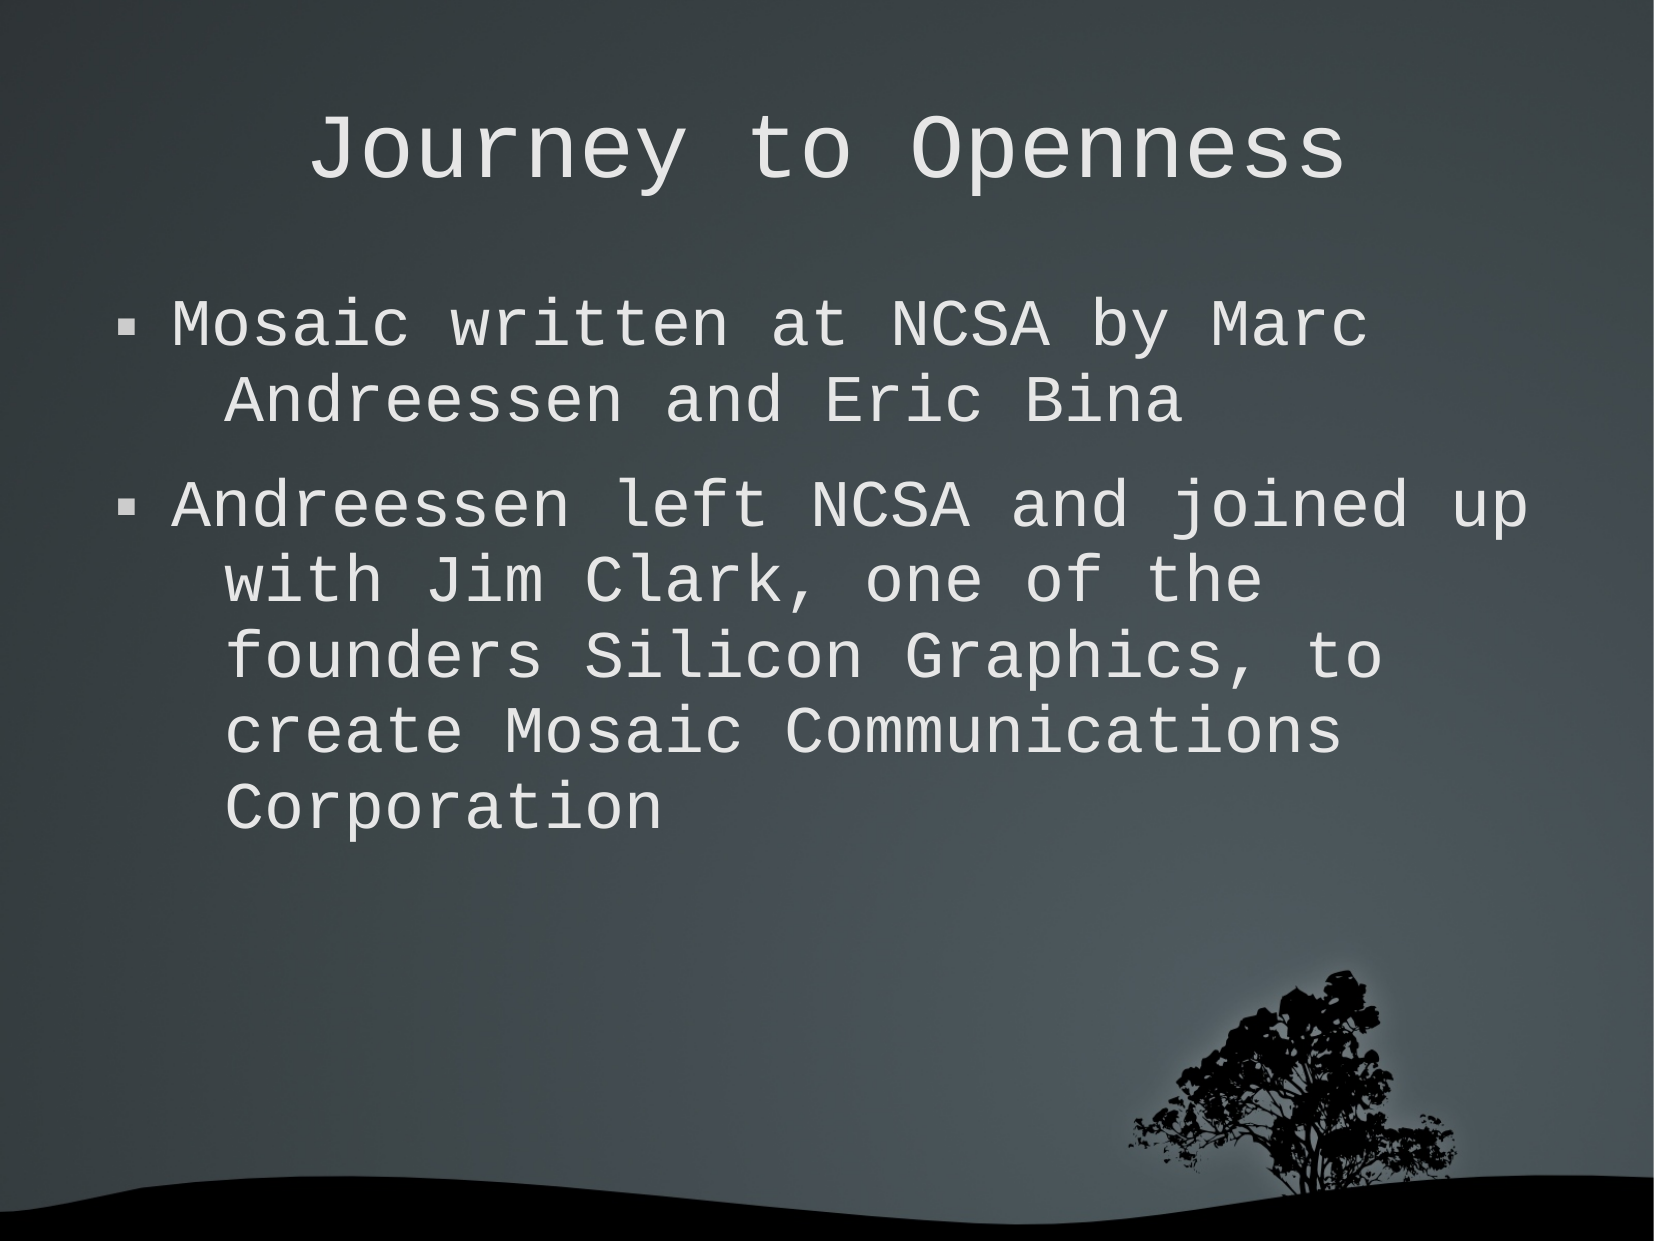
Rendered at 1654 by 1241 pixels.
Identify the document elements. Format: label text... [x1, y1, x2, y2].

picture [0, 0, 1654, 1241]
title Journey to Openness [82, 56, 1571, 250]
list Mosaic written at NCSA by Marc Andreessen and Eric Bina Andreessen left NCSA and joined up with Jim Clark, one of the founders Silicon Graphics, to create Mosaic Communications Corporation [82, 290, 1571, 1094]
